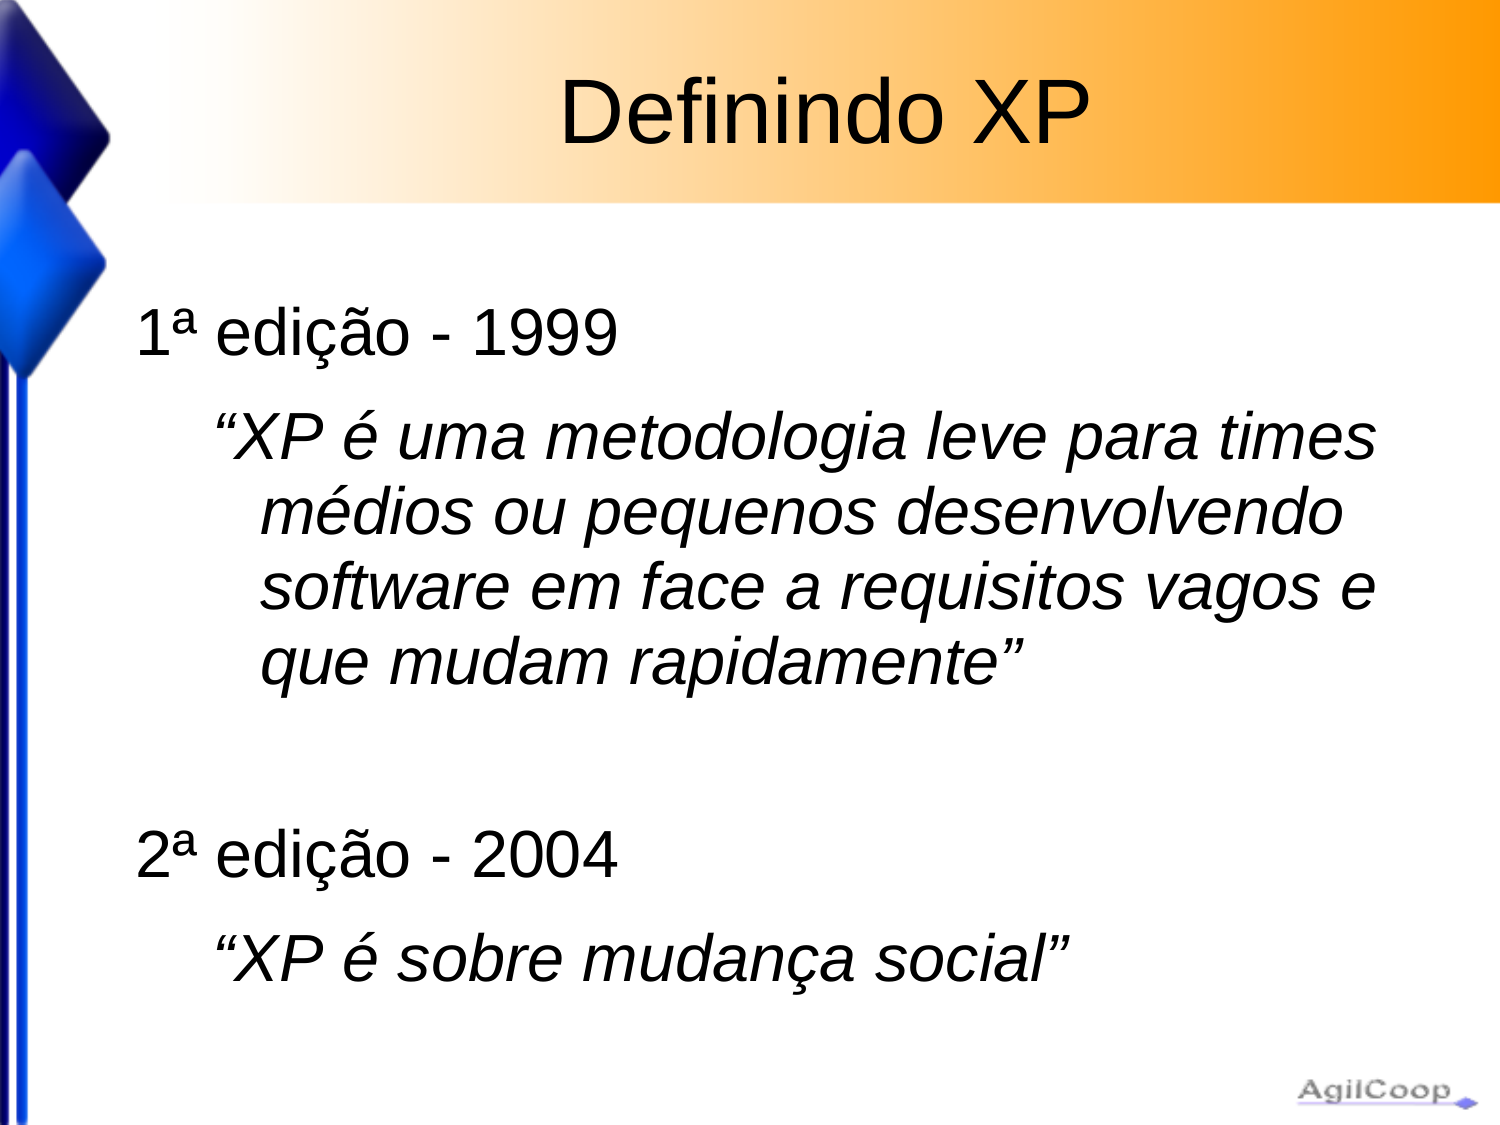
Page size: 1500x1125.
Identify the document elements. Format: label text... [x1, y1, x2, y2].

title Definindo XP [82, 8, 1500, 216]
picture [0, 0, 1500, 1125]
list 1ª edição - 1999 “XP é uma metodologia leve para times médios ou pequenos desenvolvendo software em face a requisitos vagos e que mudam rapidamente” 2ª edição - 2004 “XP é sobre mudança social” [118, 295, 1477, 1123]
